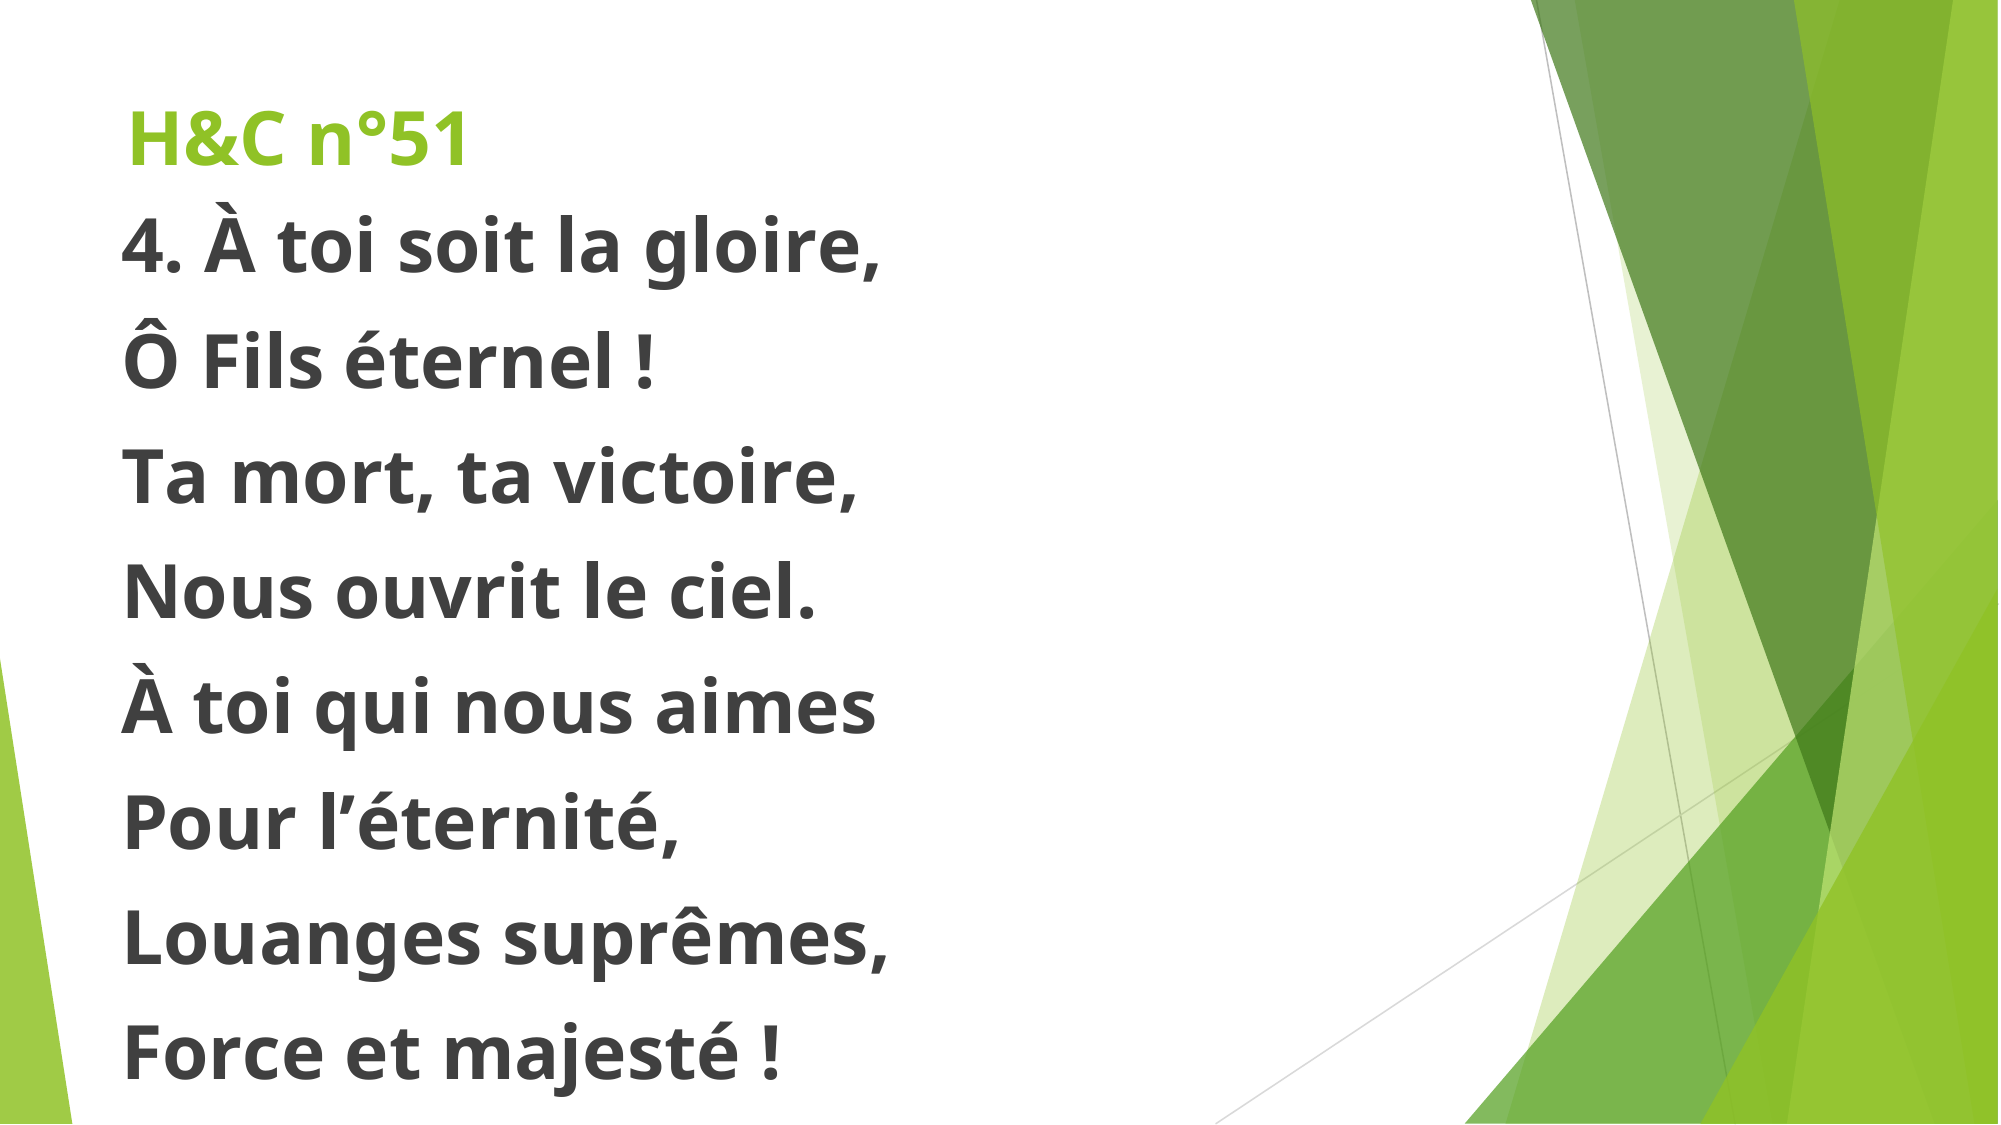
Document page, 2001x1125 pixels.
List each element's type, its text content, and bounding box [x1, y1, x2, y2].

text_box 4. À toi soit la gloire, Ô Fils éternel ! Ta mort, ta victoire, Nous ouvrit le ciel. À toi qui nous aimes Pour l’éternité, Louanges suprêmes, Force et majesté ! [106, 177, 1973, 1037]
text_box H&C n°51 [111, 82, 1522, 177]
